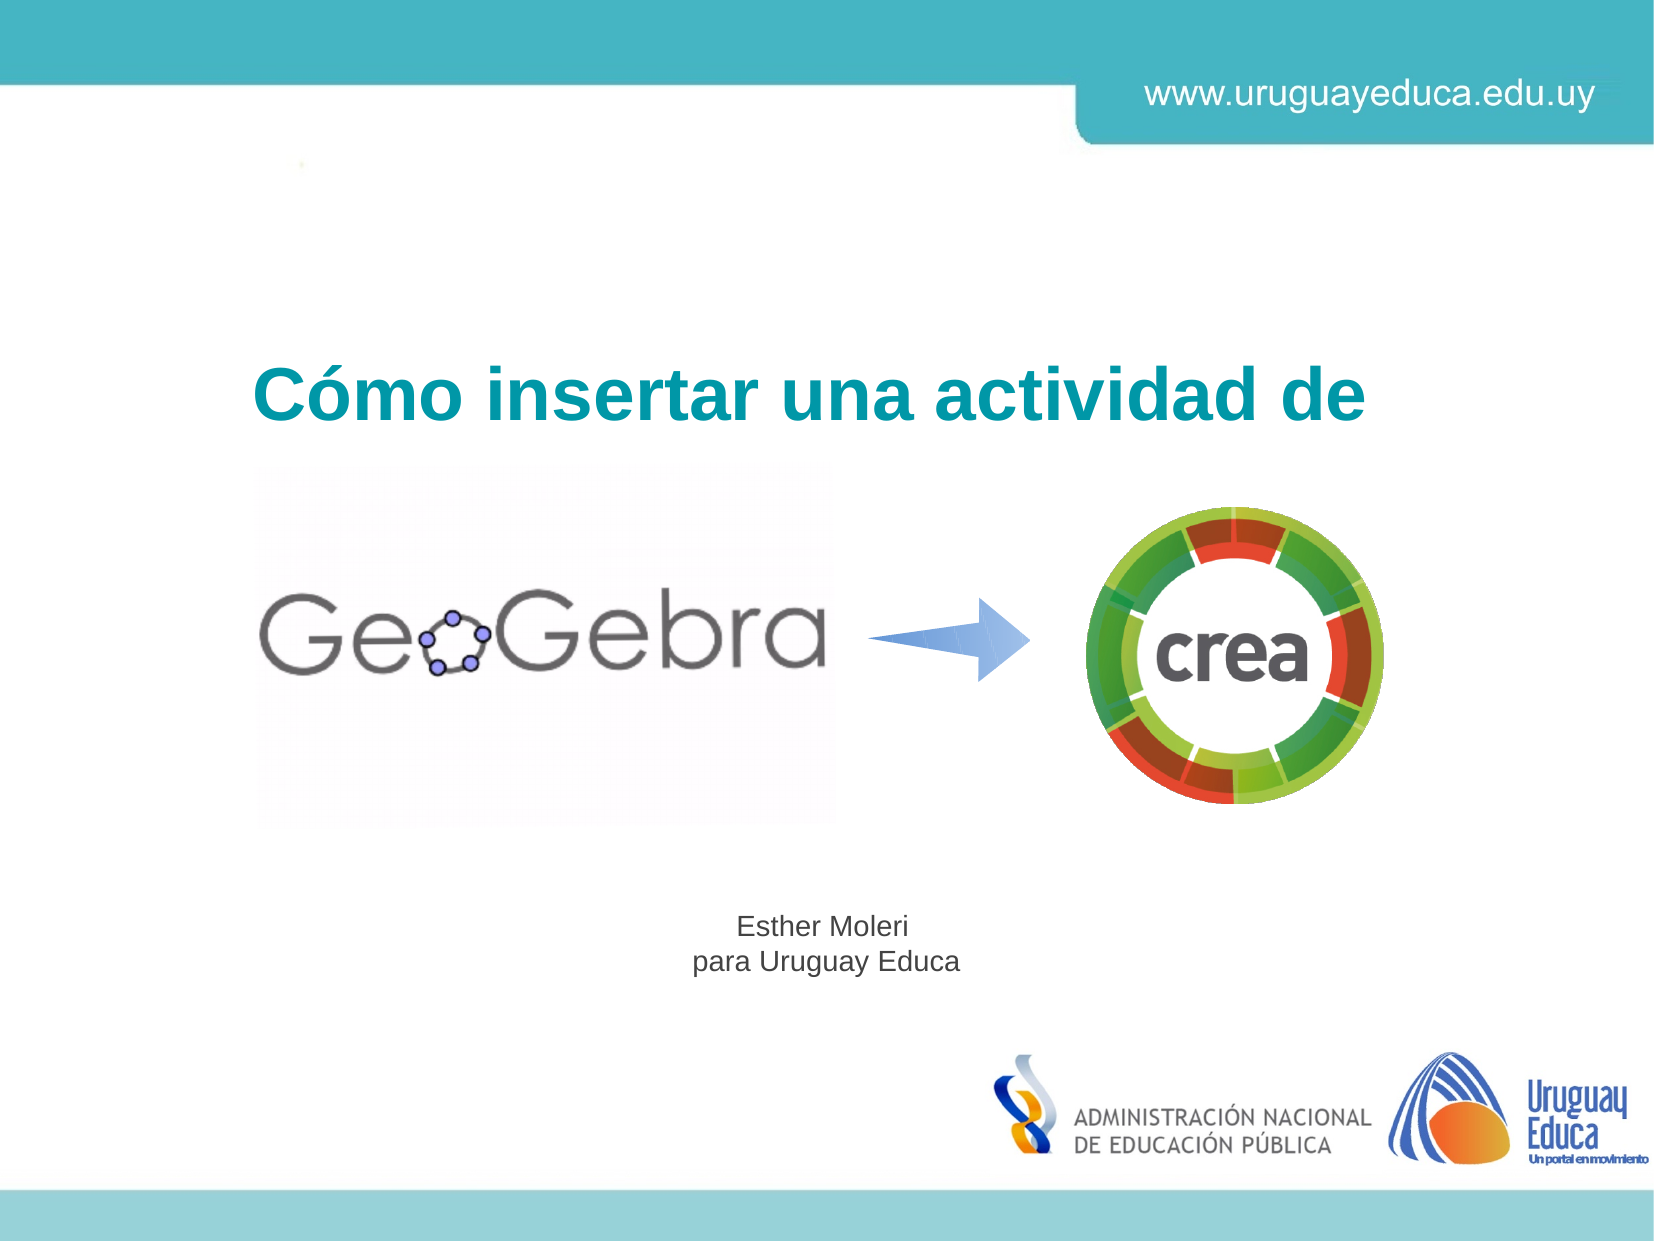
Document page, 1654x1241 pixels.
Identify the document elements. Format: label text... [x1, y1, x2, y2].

picture [0, 0, 1654, 1241]
subtitle Esther Moleri para Uruguay Educa [294, 892, 1359, 1084]
title Cómo insertar una actividad de [215, 266, 1406, 721]
